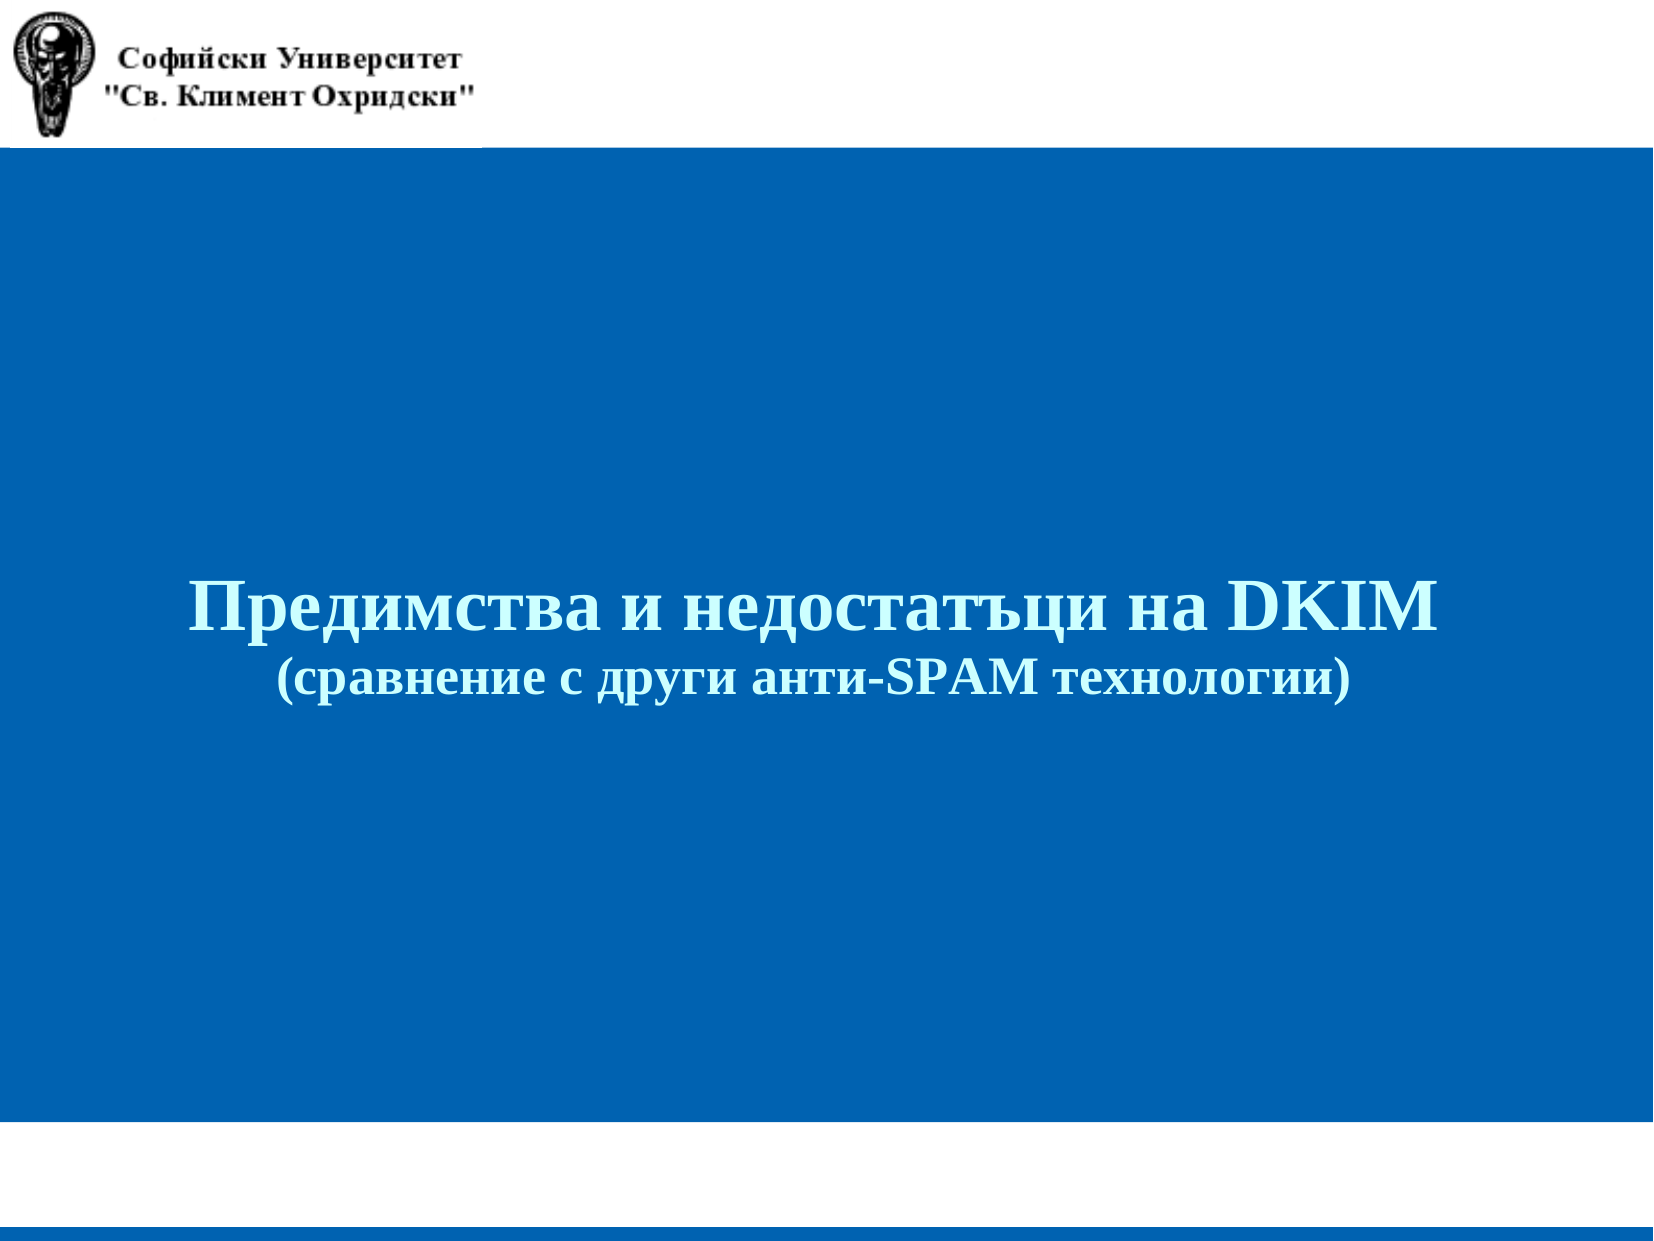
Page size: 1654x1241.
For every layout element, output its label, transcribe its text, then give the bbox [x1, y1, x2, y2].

picture [10, 0, 482, 148]
text_box Предимства и недостатъци на DKIM (сравнение с други анти-SPAM технологии) [0, 147, 1653, 1123]
